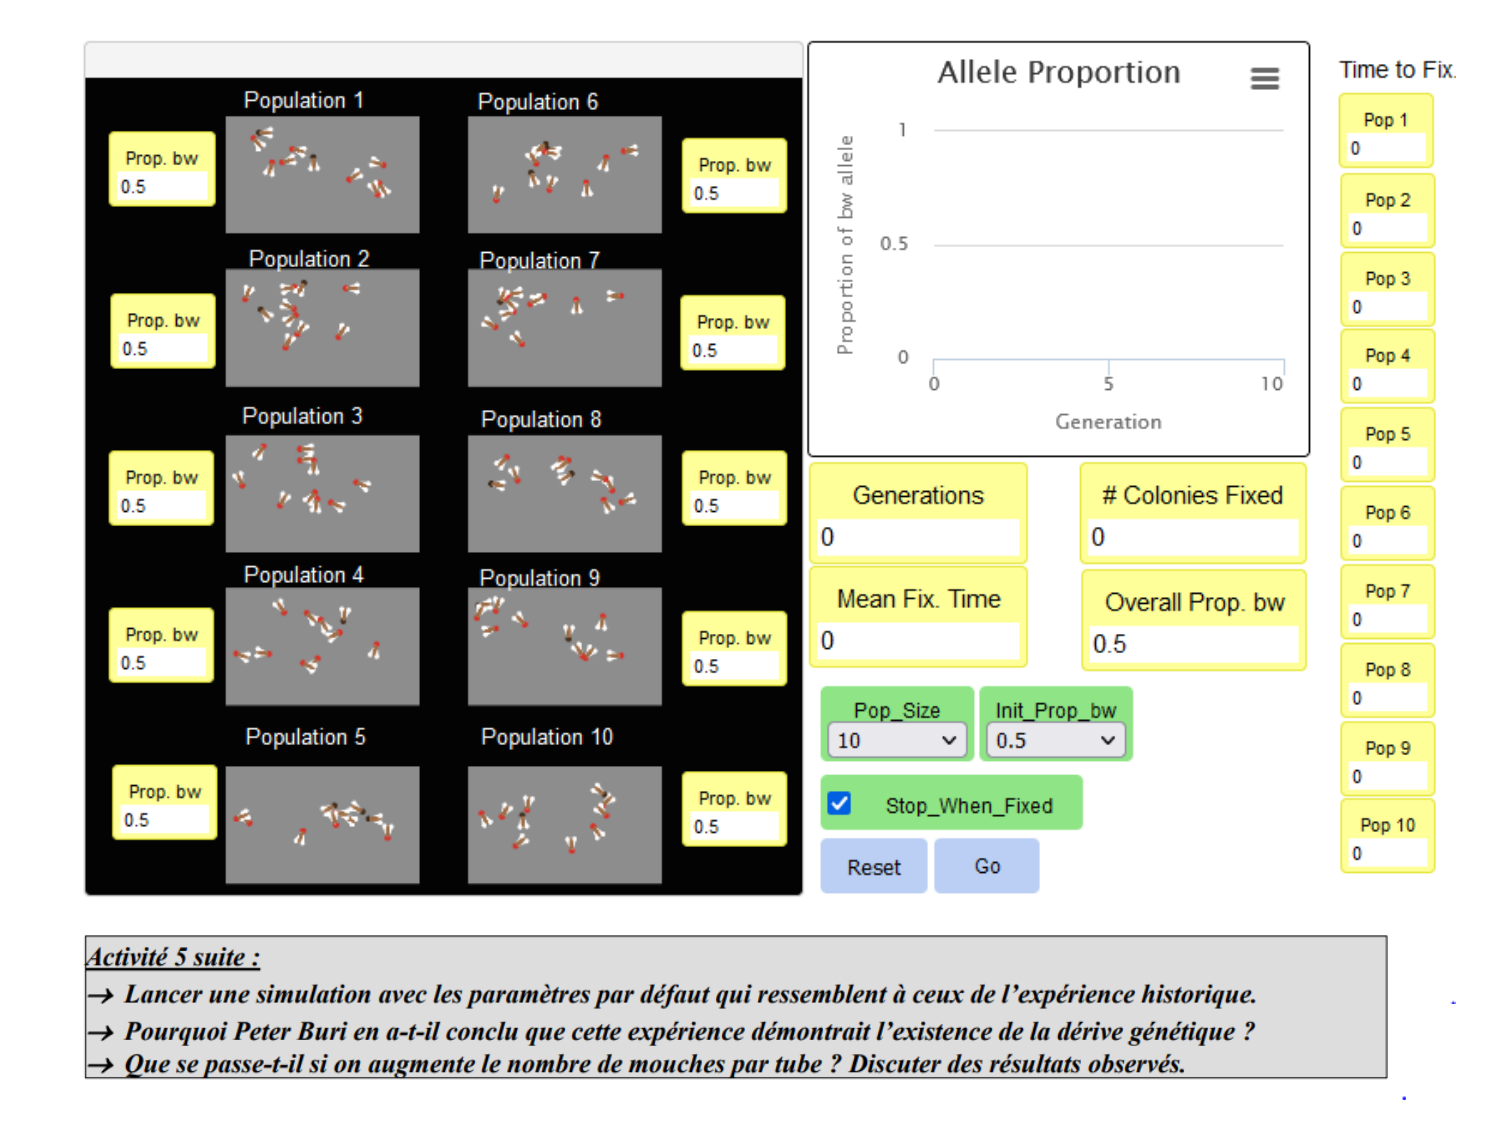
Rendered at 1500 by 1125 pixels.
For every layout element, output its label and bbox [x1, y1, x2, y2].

picture [54, 23, 1456, 1101]
